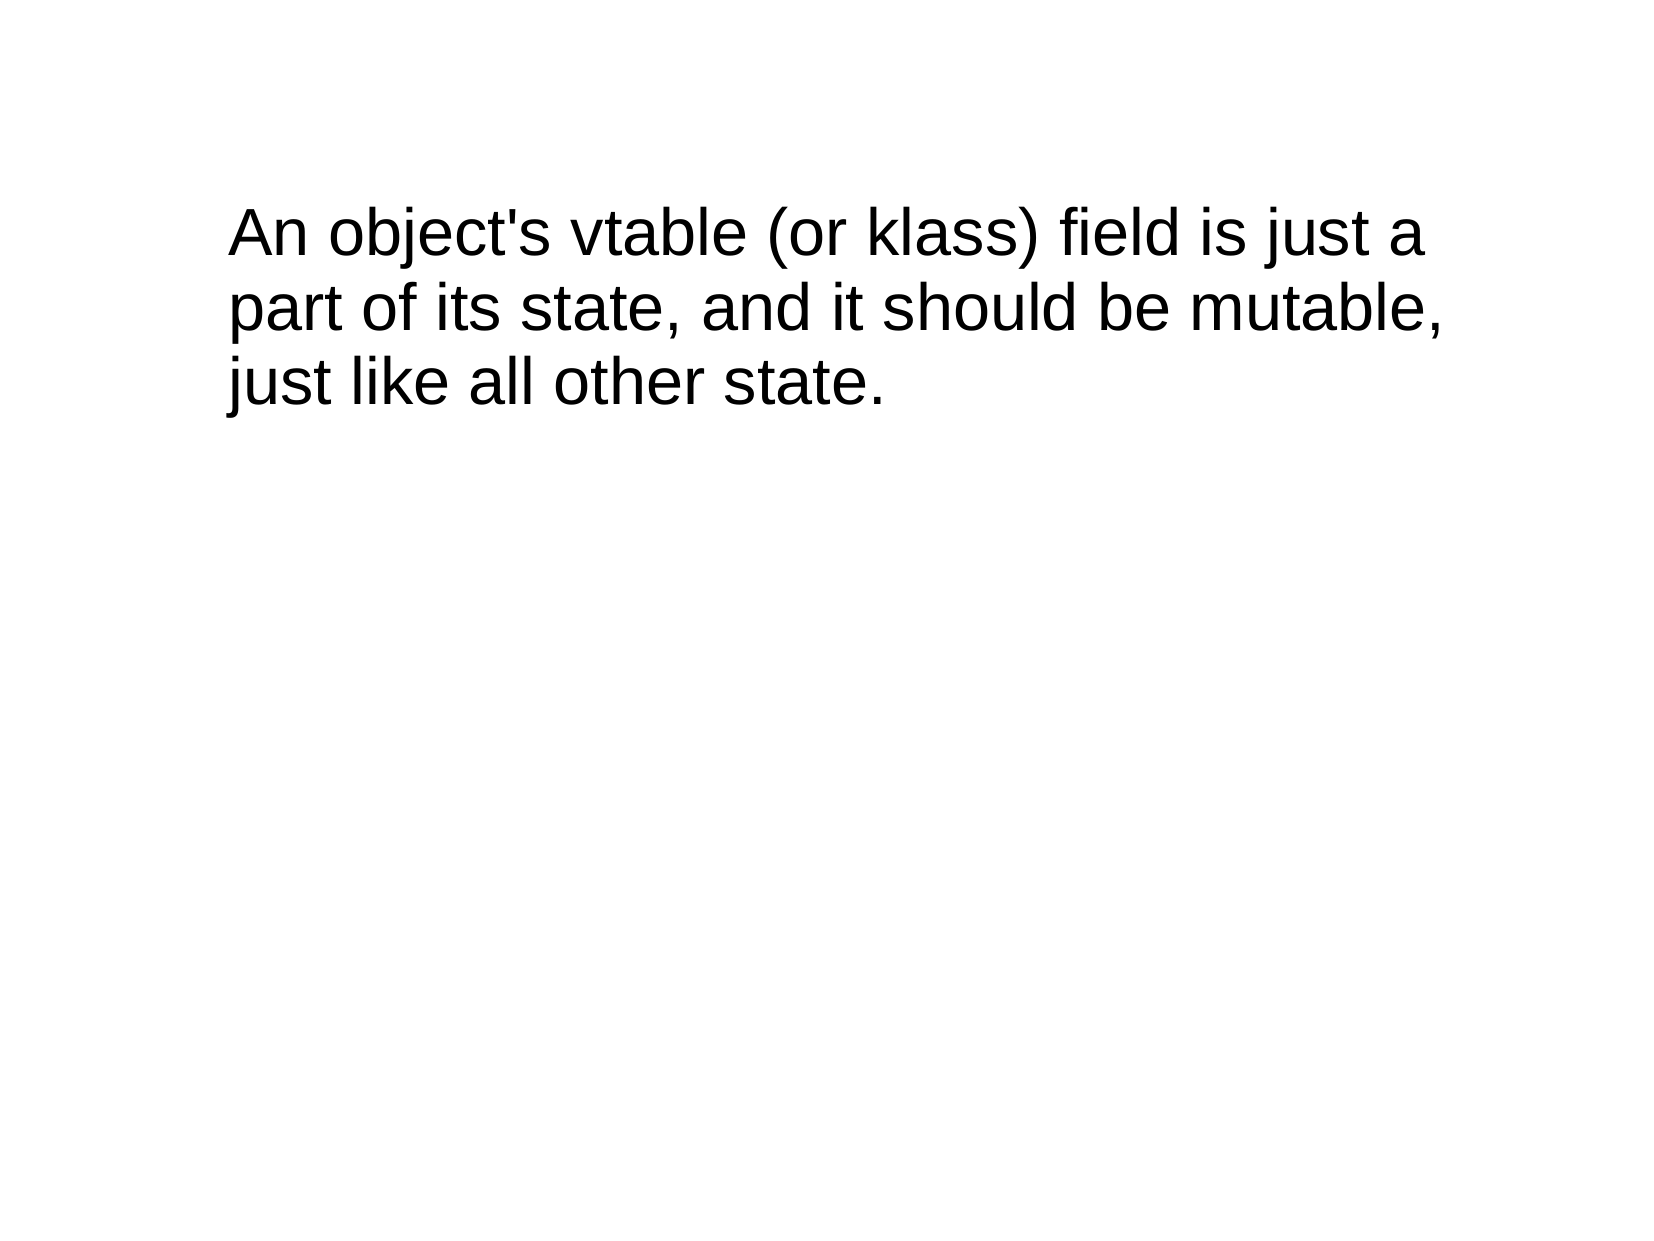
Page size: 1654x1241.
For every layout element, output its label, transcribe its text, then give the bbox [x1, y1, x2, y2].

text_box An object's vtable (or klass) field is just a part of its state, and it should be mutable, just like all other state. [213, 187, 1485, 427]
